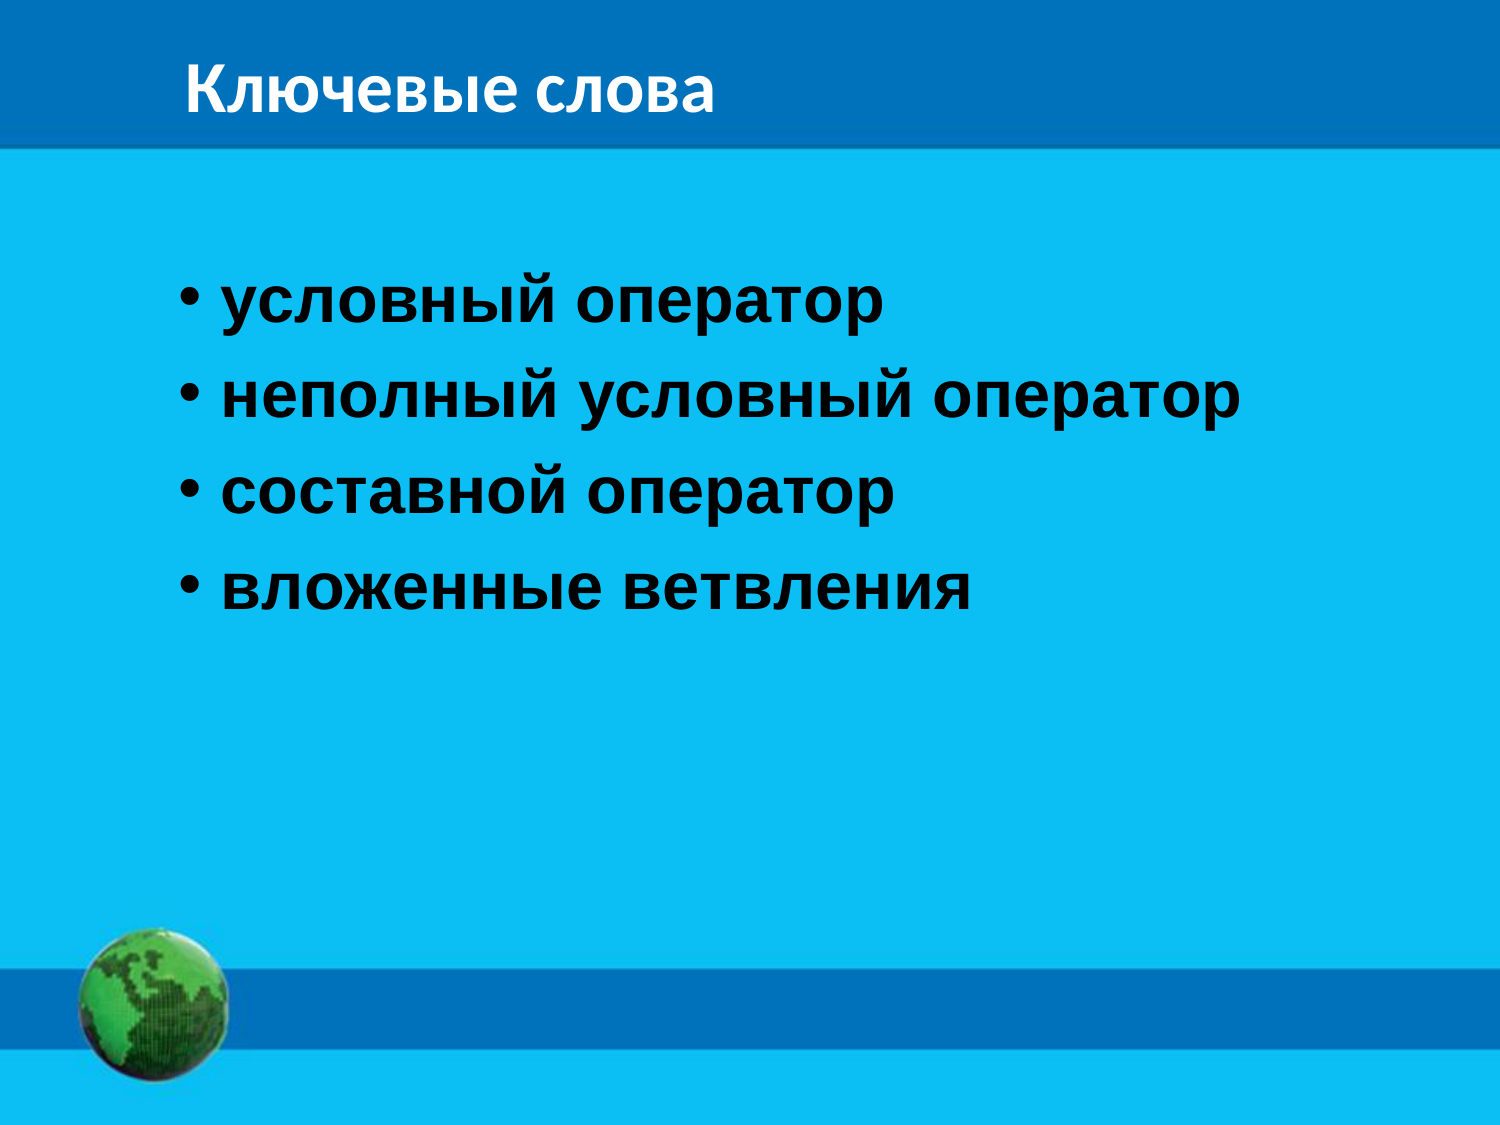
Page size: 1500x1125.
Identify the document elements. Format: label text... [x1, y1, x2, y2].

text_box условный оператор неполный условный оператор составной оператор вложенные ветвления [76, 231, 1449, 646]
text_box Ключевые слова [171, 30, 1425, 135]
picture [0, 926, 1500, 1086]
picture [0, 0, 1500, 146]
